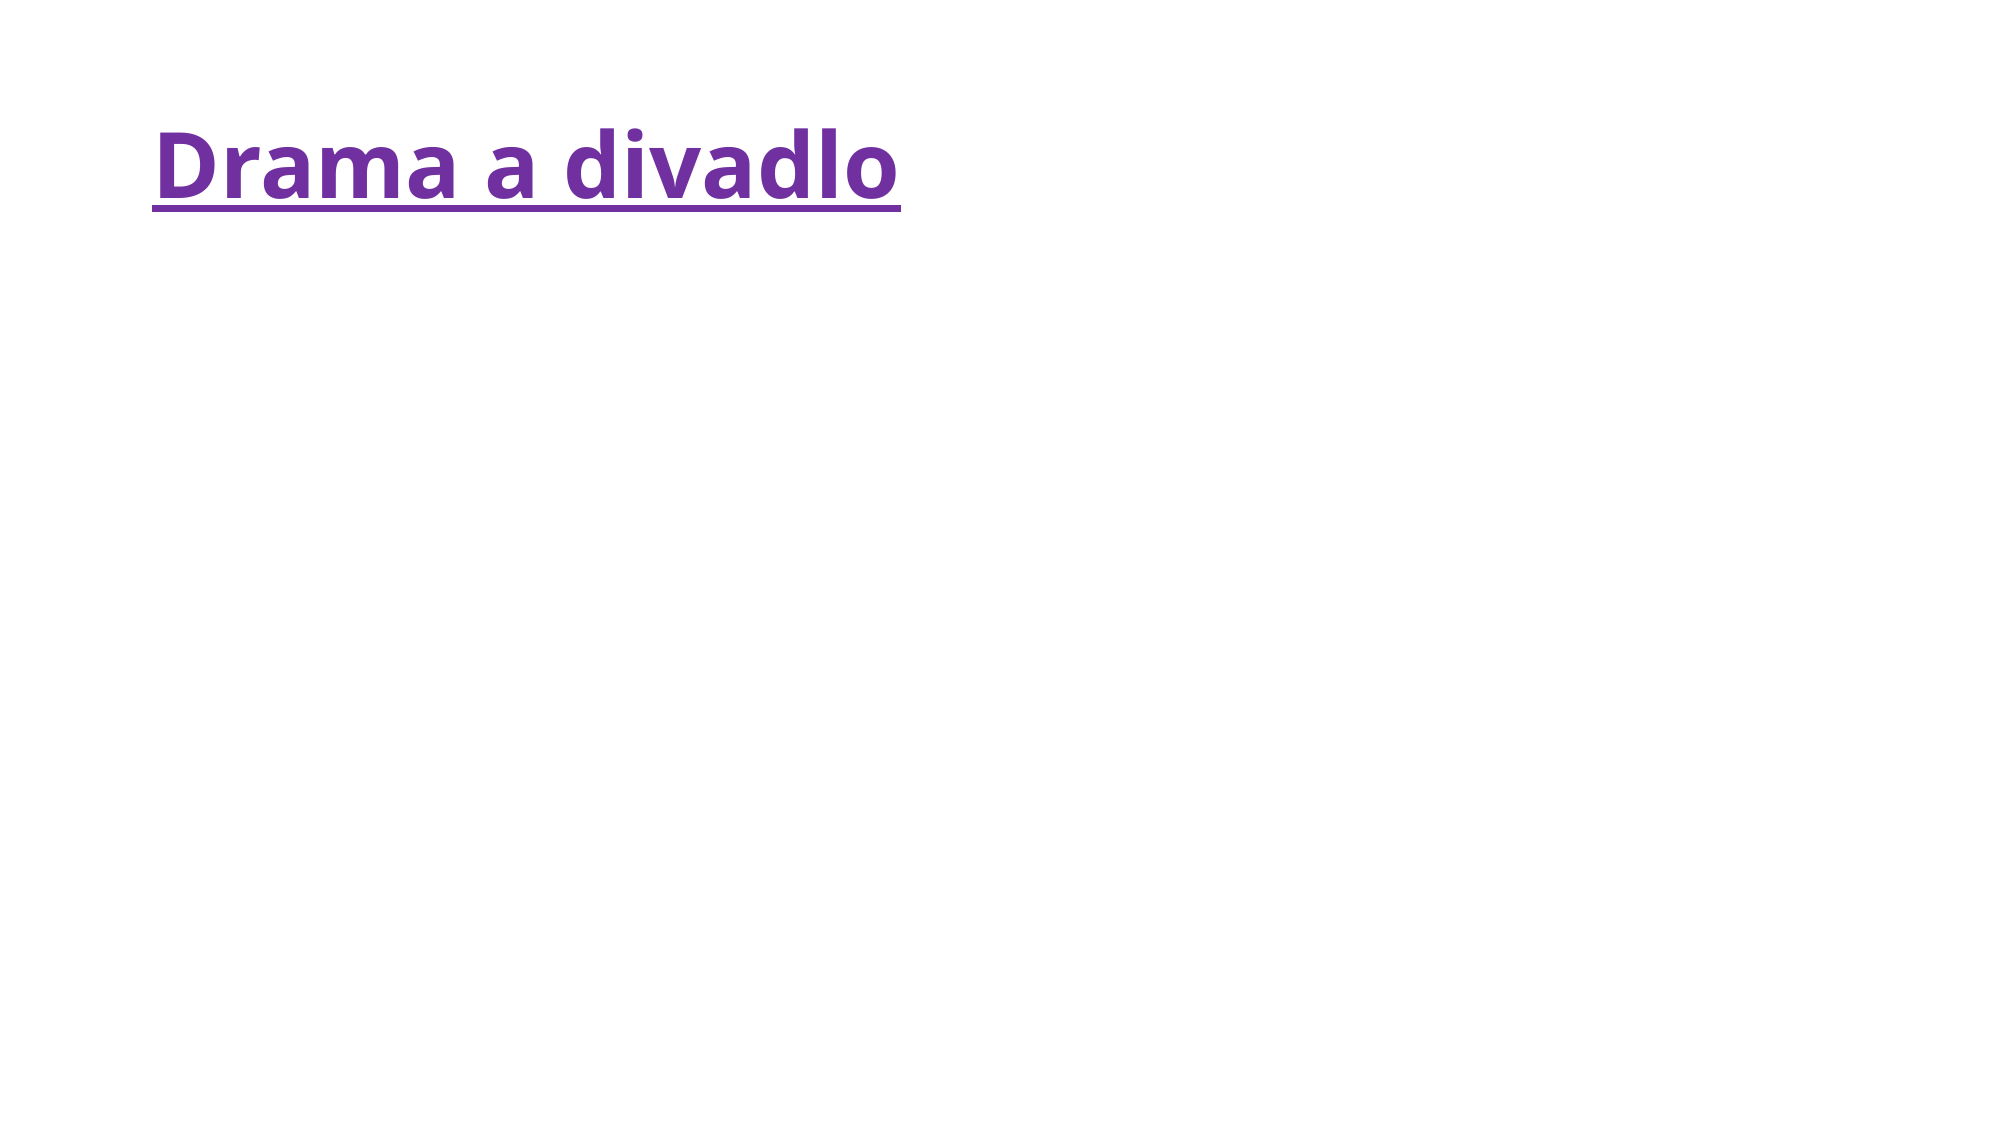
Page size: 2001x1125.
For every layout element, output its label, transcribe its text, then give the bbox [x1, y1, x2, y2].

title Drama a divadlo [137, 59, 1863, 278]
